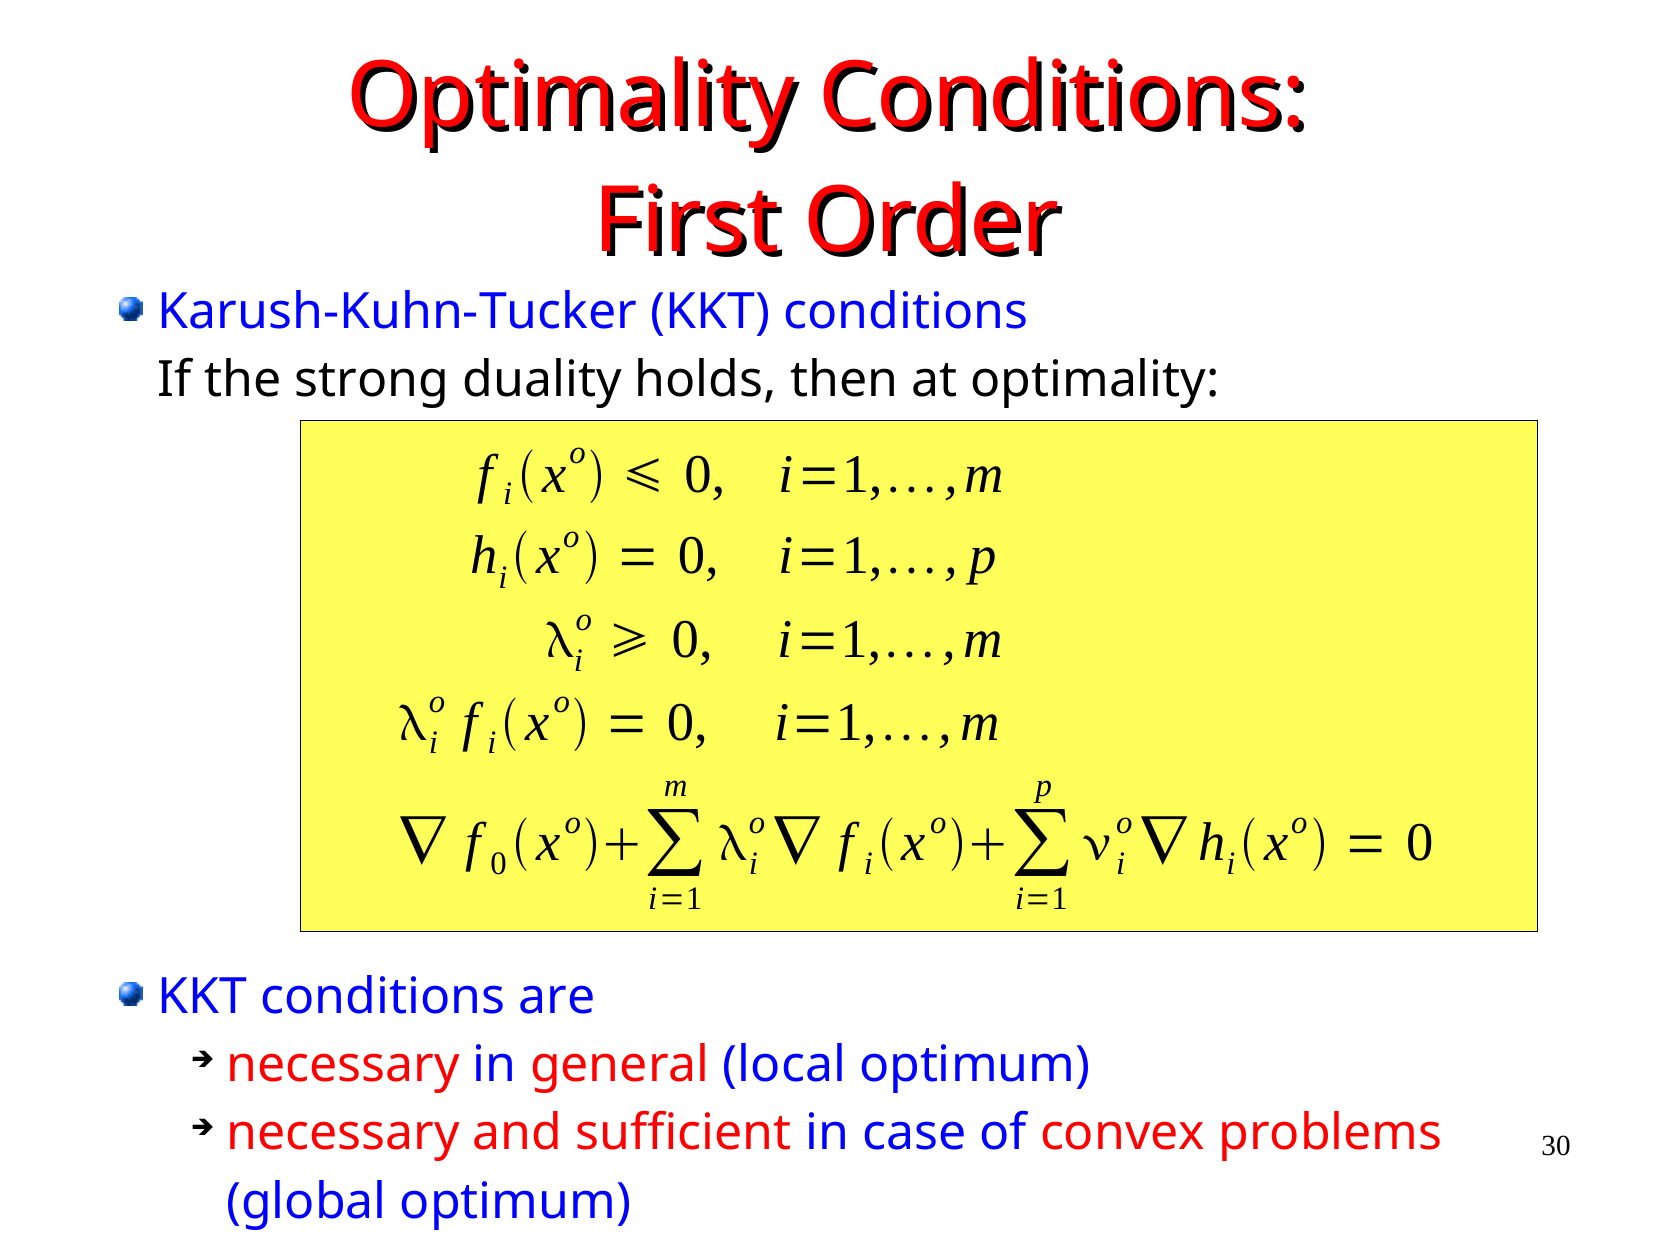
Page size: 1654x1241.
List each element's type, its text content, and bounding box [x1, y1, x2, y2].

text_box KKT conditions are necessary in general (local optimum) necessary and sufficient in case of convex problems (global optimum) [105, 952, 1613, 1191]
text_box Karush-Kuhn-Tucker (KKT) conditions If the strong duality holds, then at optimality: [105, 267, 1613, 394]
text_box [300, 420, 1538, 932]
chart [391, 433, 1440, 920]
title Optimality Conditions: First Order [82, 49, 1571, 257]
